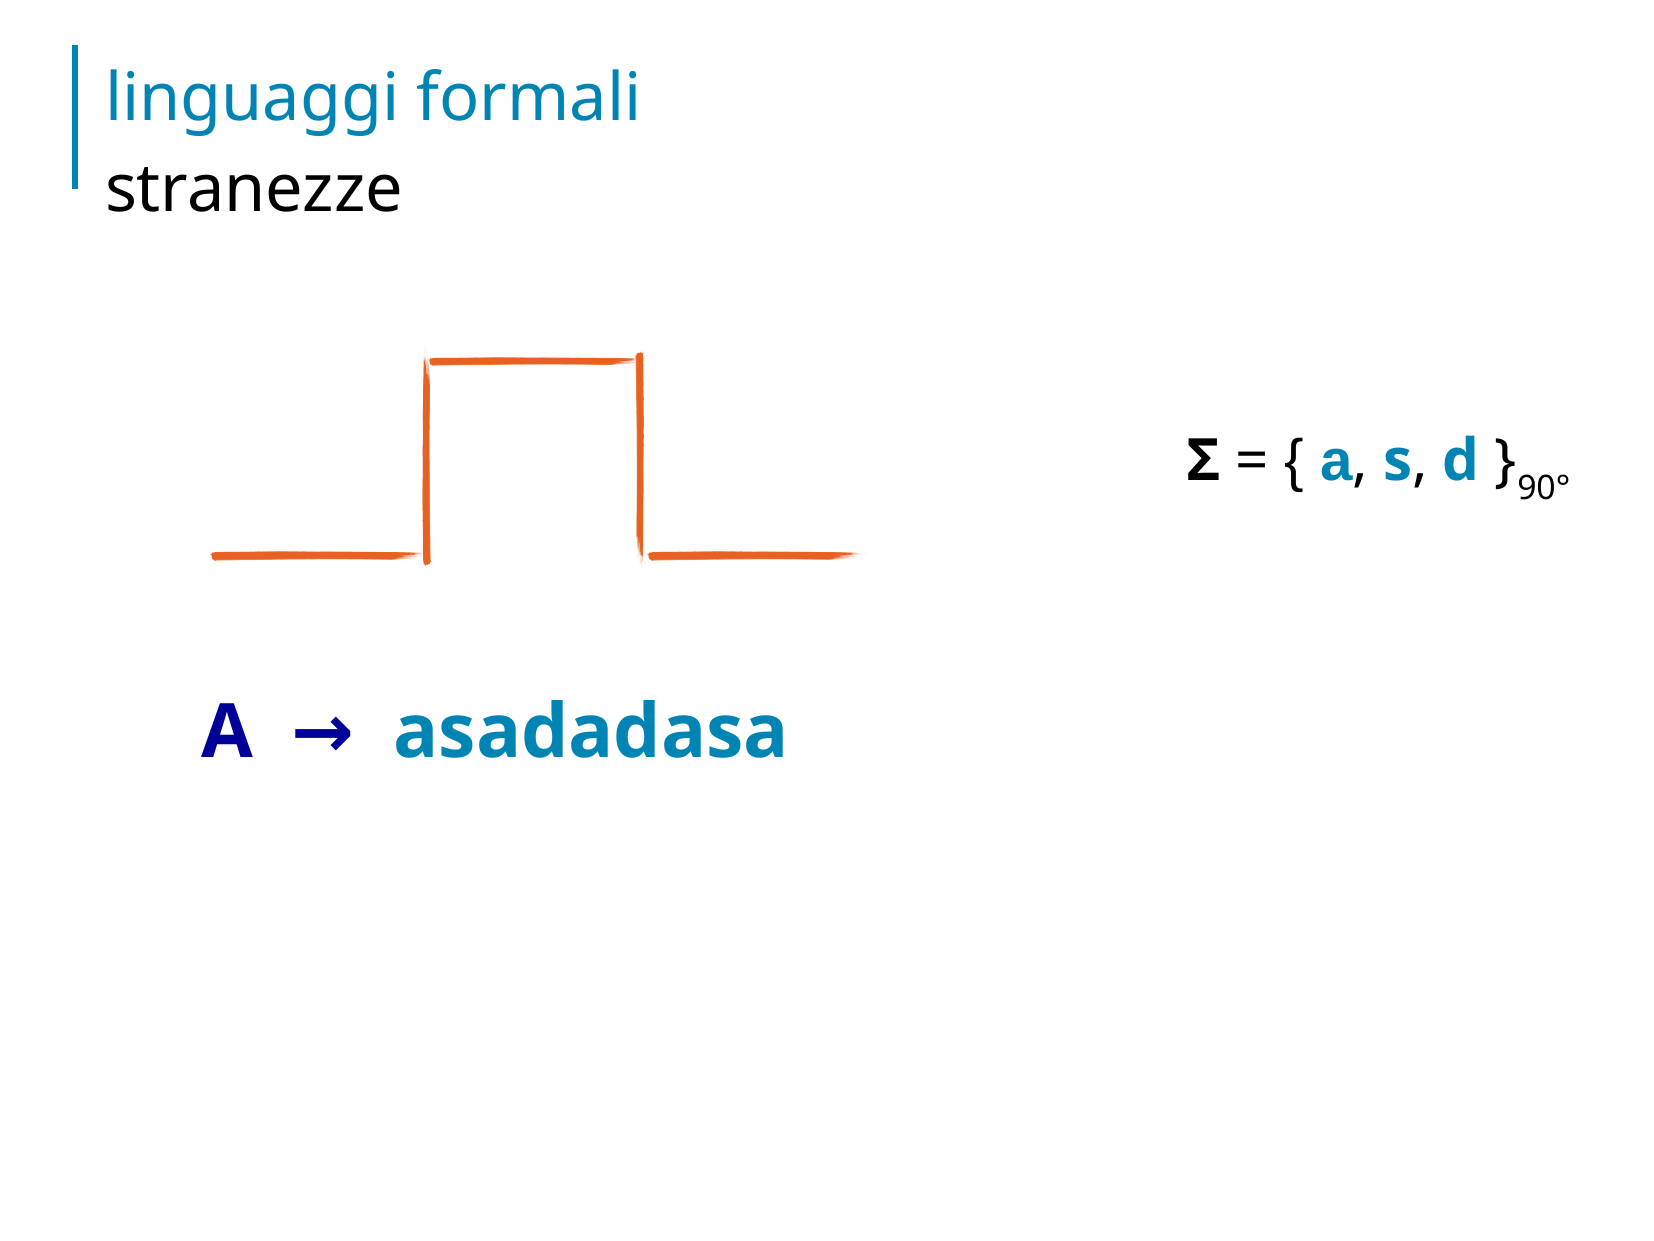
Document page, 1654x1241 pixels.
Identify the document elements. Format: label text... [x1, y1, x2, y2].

picture [647, 551, 868, 561]
text_box Σ = { a, s, d }90° [1155, 410, 1602, 508]
picture [210, 345, 649, 572]
text_box A → asadadasa [186, 660, 892, 798]
title linguaggi formali stranezze [105, 49, 1571, 200]
